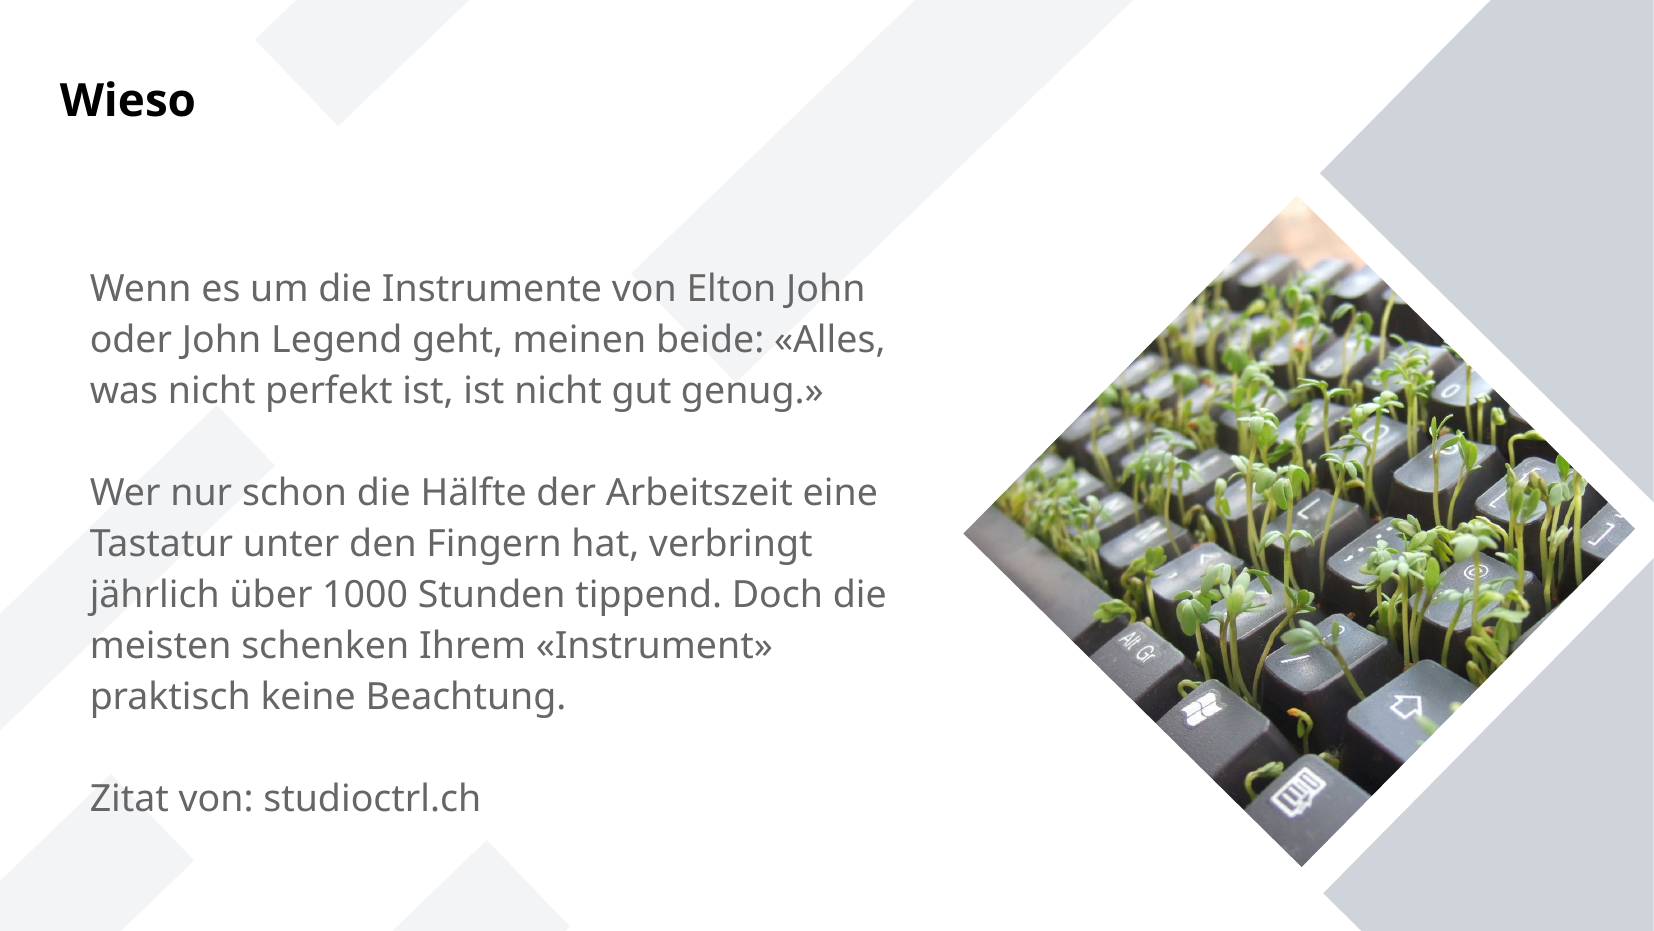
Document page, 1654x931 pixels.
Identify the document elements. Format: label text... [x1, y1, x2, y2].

text_box Wieso [45, 60, 631, 138]
text_box Wenn es um die Instrumente von Elton John oder John Legend geht, meinen beide: «Alles, was nicht perfekt ist, ist nicht gut genug.» Wer nur schon die Hälfte der Arbeitszeit eine Tastatur unter den Fingern hat, verbringt jährlich über 1000 Stunden tippend. Doch die meisten schenken Ihrem «Instrument» praktisch keine Beachtung. Zitat von: studioctrl.ch [75, 253, 916, 830]
text_box [963, 195, 1636, 867]
